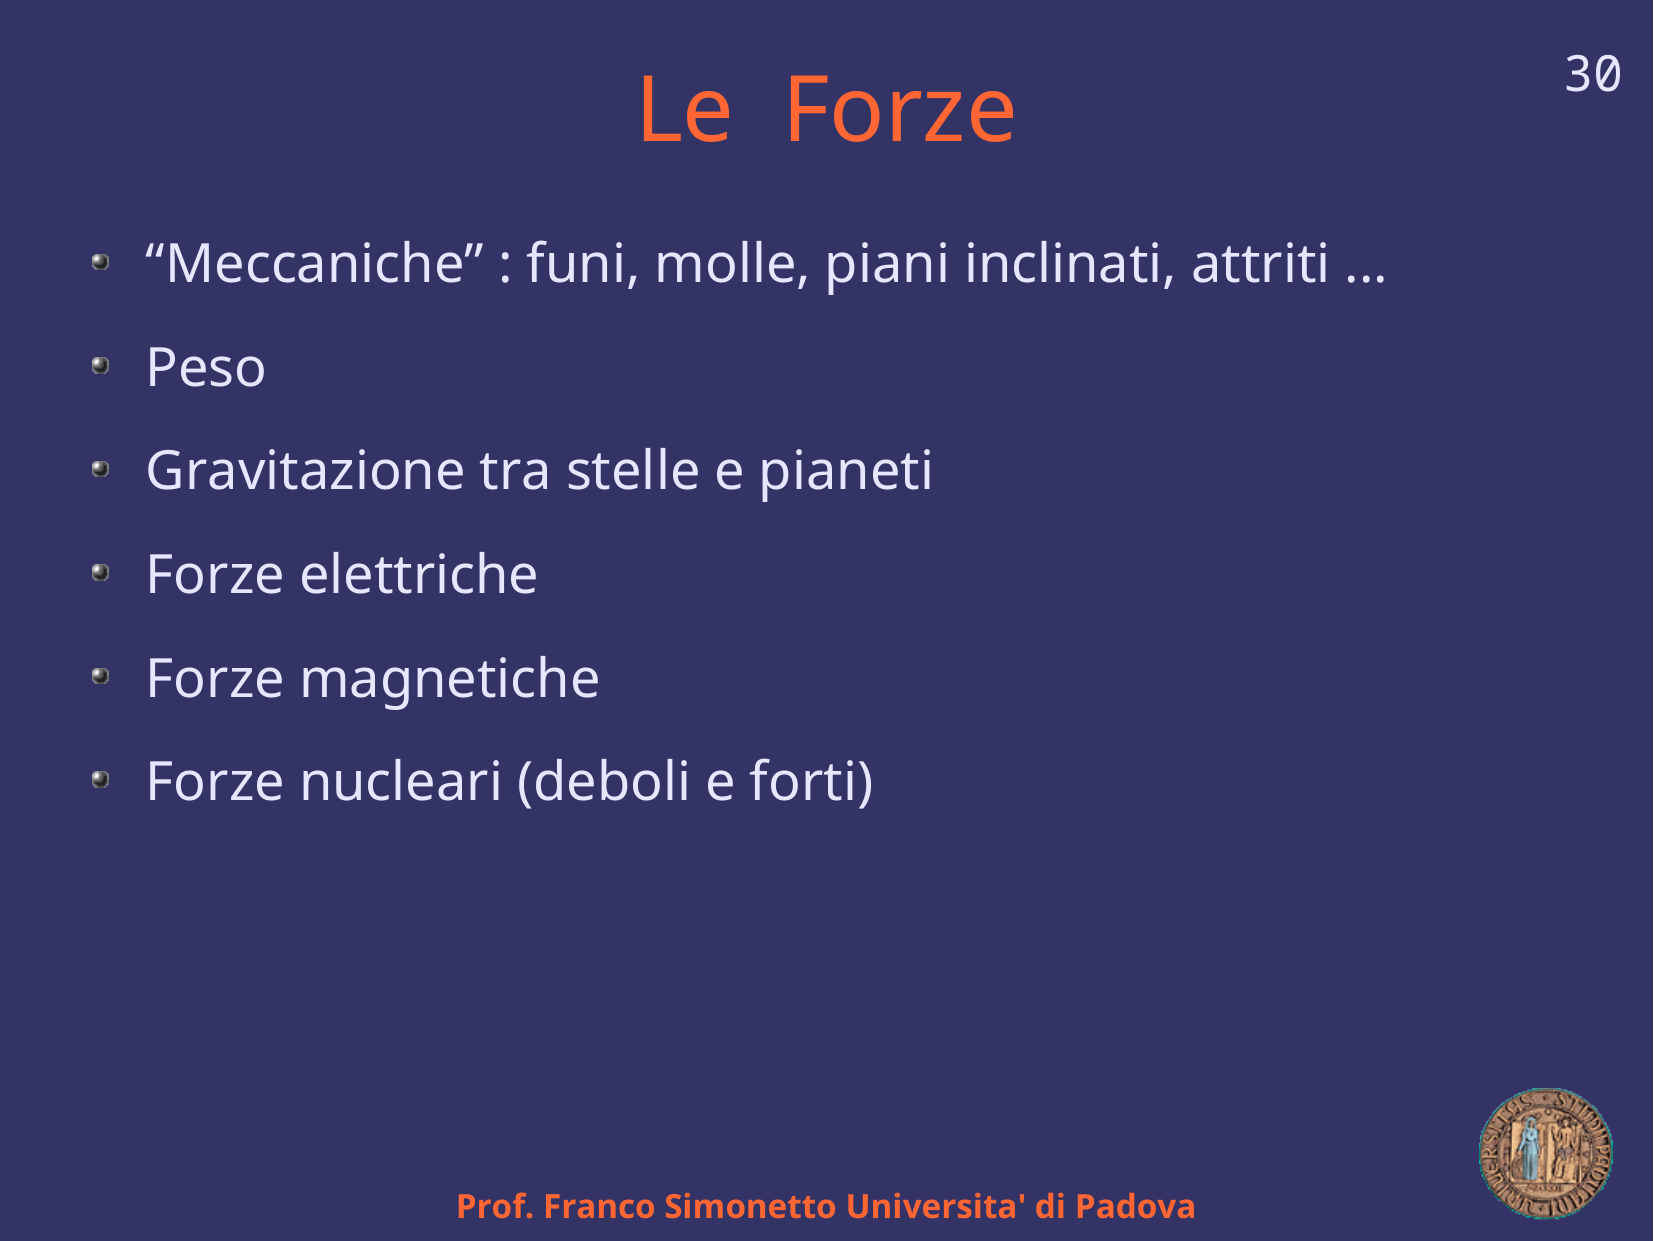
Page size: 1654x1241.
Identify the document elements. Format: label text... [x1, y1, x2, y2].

picture [1479, 1087, 1613, 1221]
list “Meccaniche” : funi, molle, piani inclinati, attriti ... Peso Gravitazione tra stelle e pianeti Forze elettriche Forze magnetiche Forze nucleari (deboli e forti) [75, 225, 1563, 1142]
title Le Forze [82, 55, 1571, 156]
